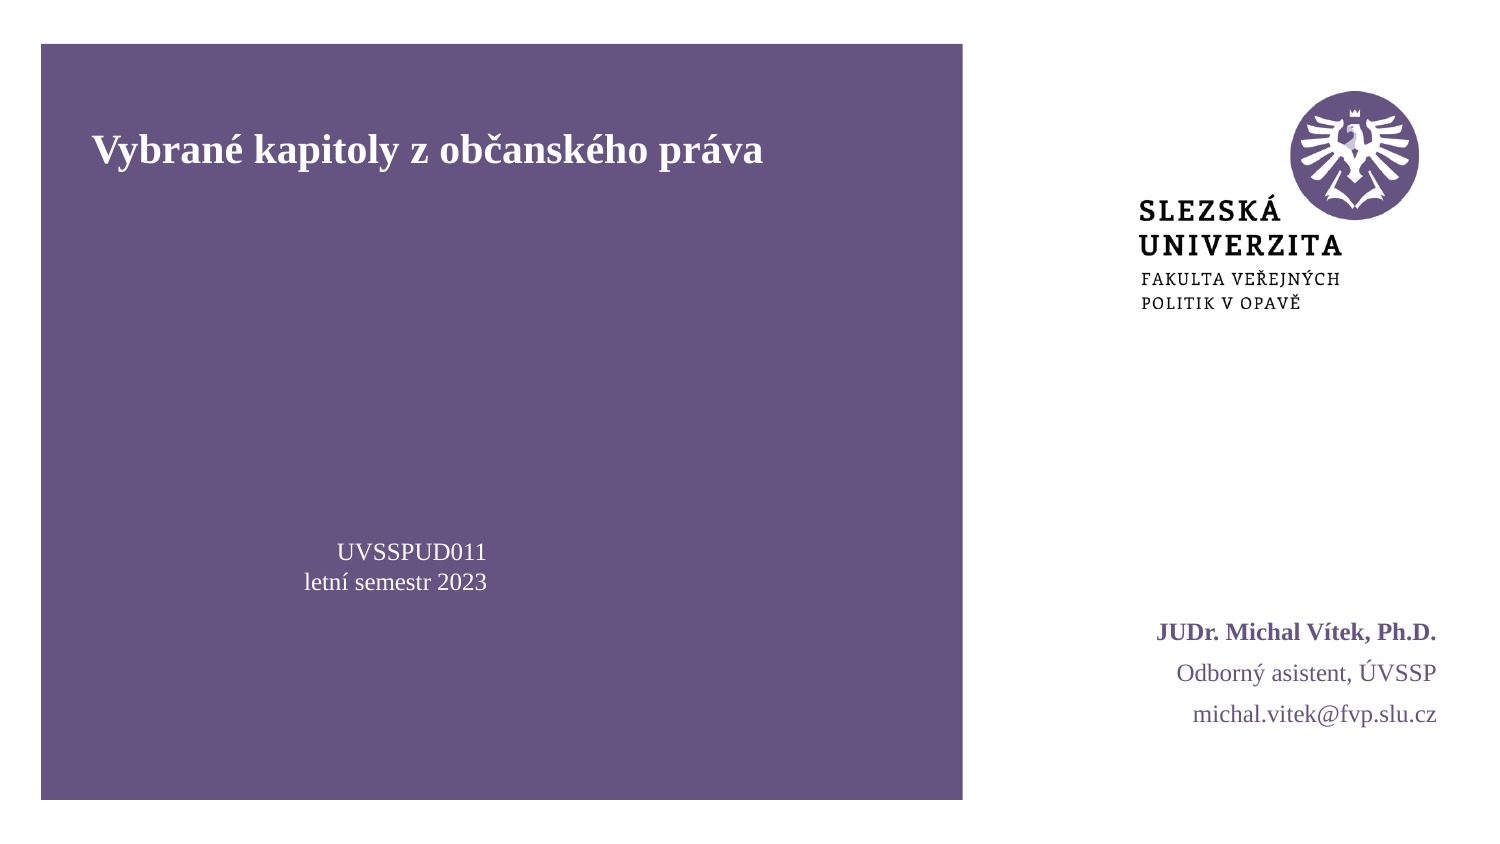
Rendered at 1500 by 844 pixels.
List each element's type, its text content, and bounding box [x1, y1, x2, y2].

text_box JUDr. Michal Vítek, Ph.D. Odborný asistent, ÚVSSP michal.vitek@fvp.slu.cz [1141, 610, 1472, 800]
picture [1139, 91, 1419, 309]
subtitle UVSSPUD011 letní semestr 2023 [289, 528, 928, 753]
text_box [41, 43, 963, 800]
title Vybrané kapitoly z občanského práva [76, 114, 916, 470]
